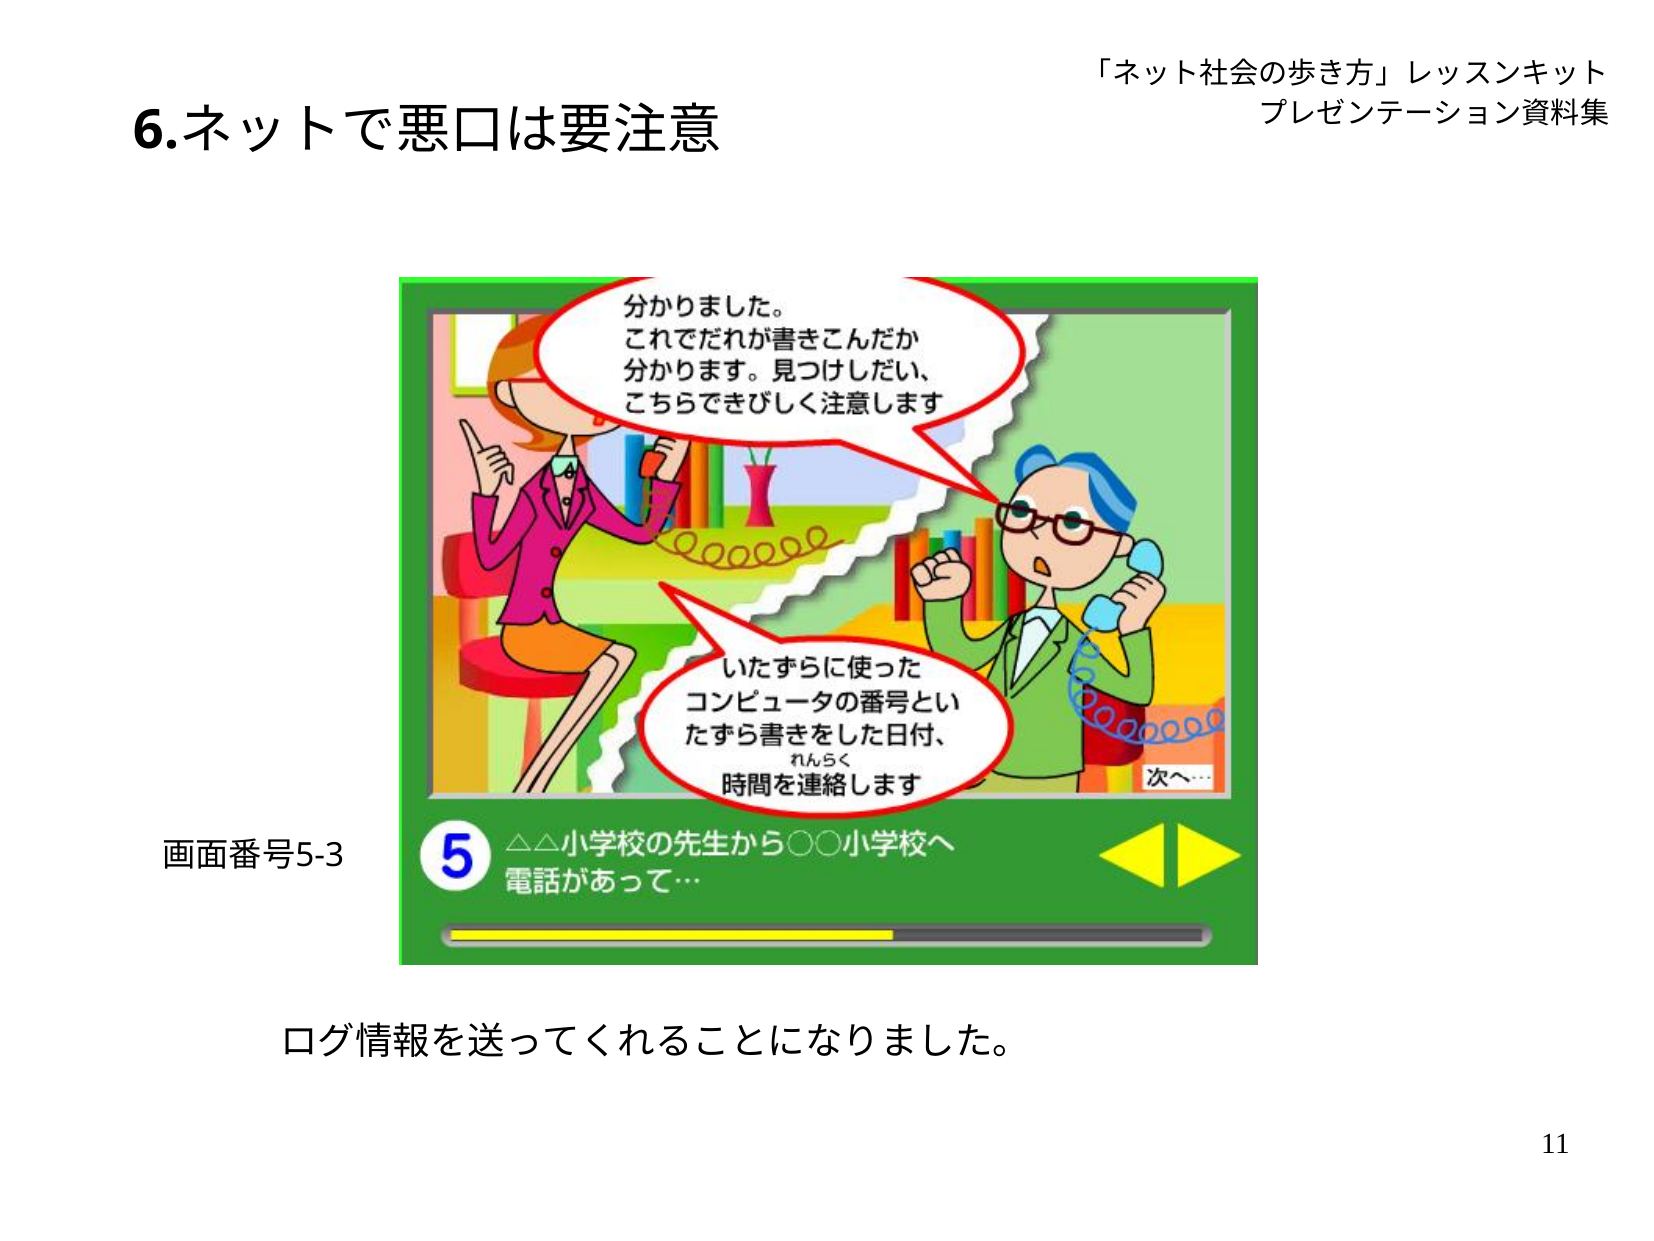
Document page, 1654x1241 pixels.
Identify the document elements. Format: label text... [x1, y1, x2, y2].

text_box 画面番号5-3 [147, 826, 384, 882]
text_box ログ情報を送ってくれることになりました。 [265, 1003, 1447, 1074]
text_box 「ネット社会の歩き方」レッスンキット プレゼンテーション資料集 [1062, 44, 1625, 139]
text_box 6.ネットで悪口は要注意 [118, 88, 1093, 169]
picture [399, 277, 1258, 965]
